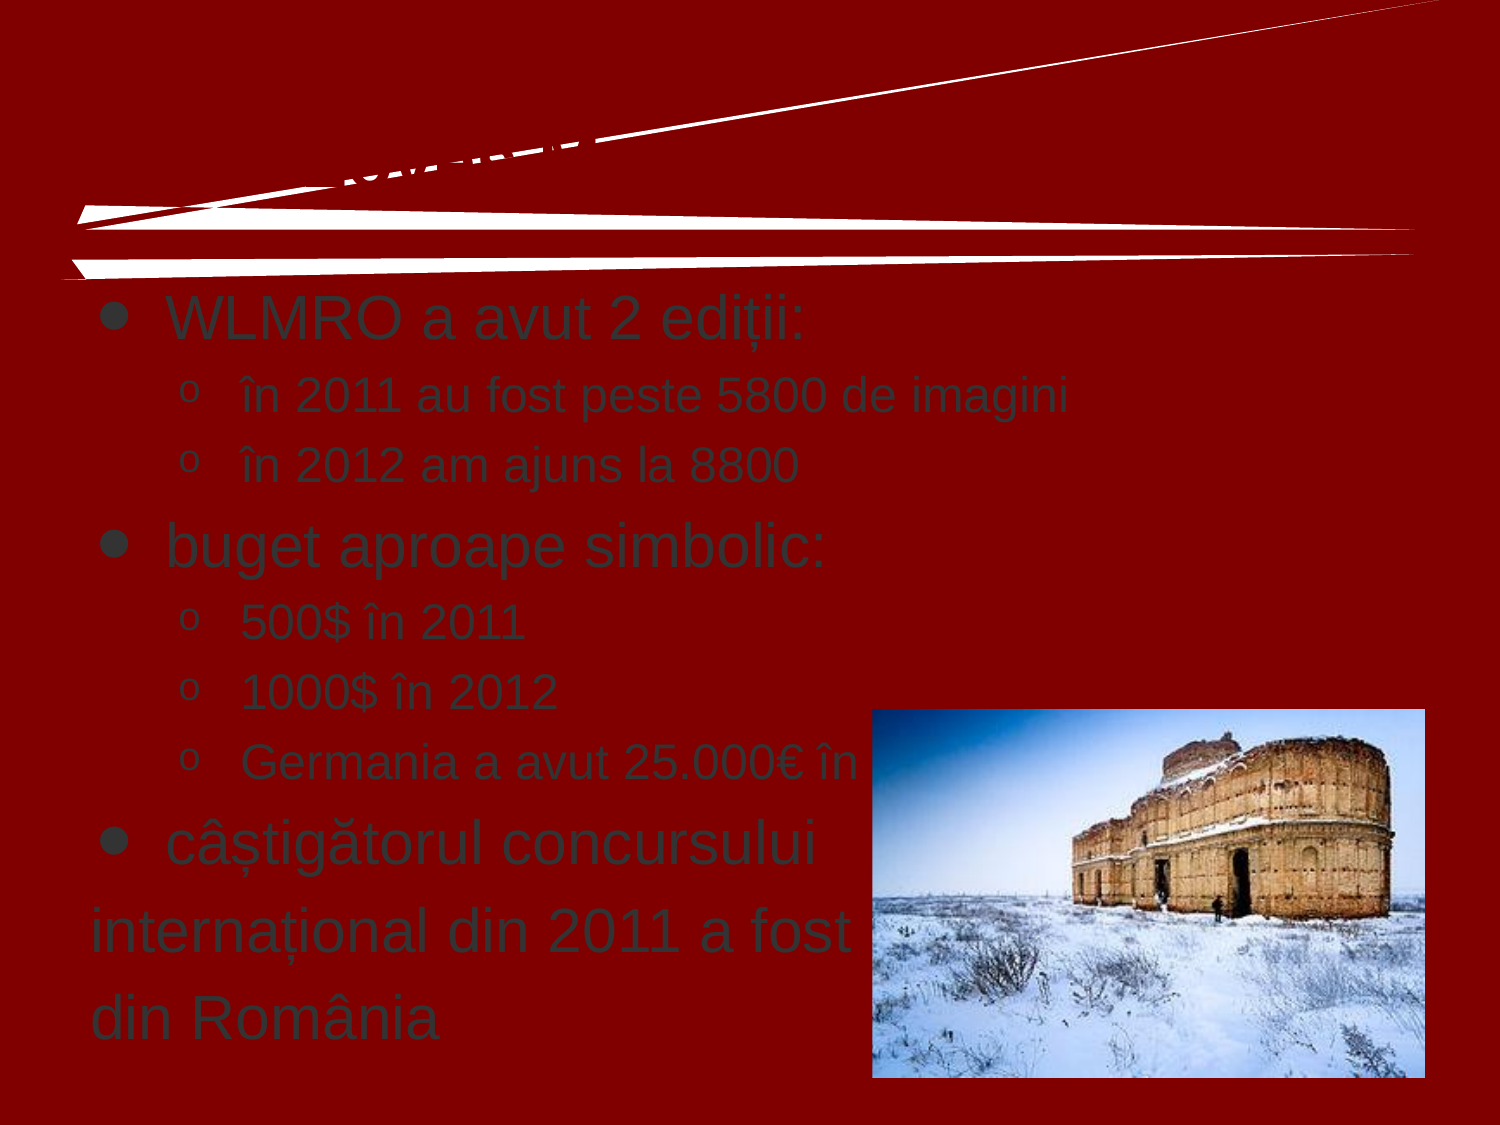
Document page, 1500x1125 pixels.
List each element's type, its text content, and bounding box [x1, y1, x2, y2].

title Wiki Loves Monuments România [75, 0, 1425, 218]
list WLMRO a avut 2 ediții: în 2011 au fost peste 5800 de imagini în 2012 am ajuns la 8800 buget aproape simbolic: 500$ în 2011 1000$ în 2012 Germania a avut 25.000€ în 2011 câștigătorul concursului internațional din 2011 a fost din România [75, 262, 1430, 1068]
text_box [872, 709, 1425, 1078]
